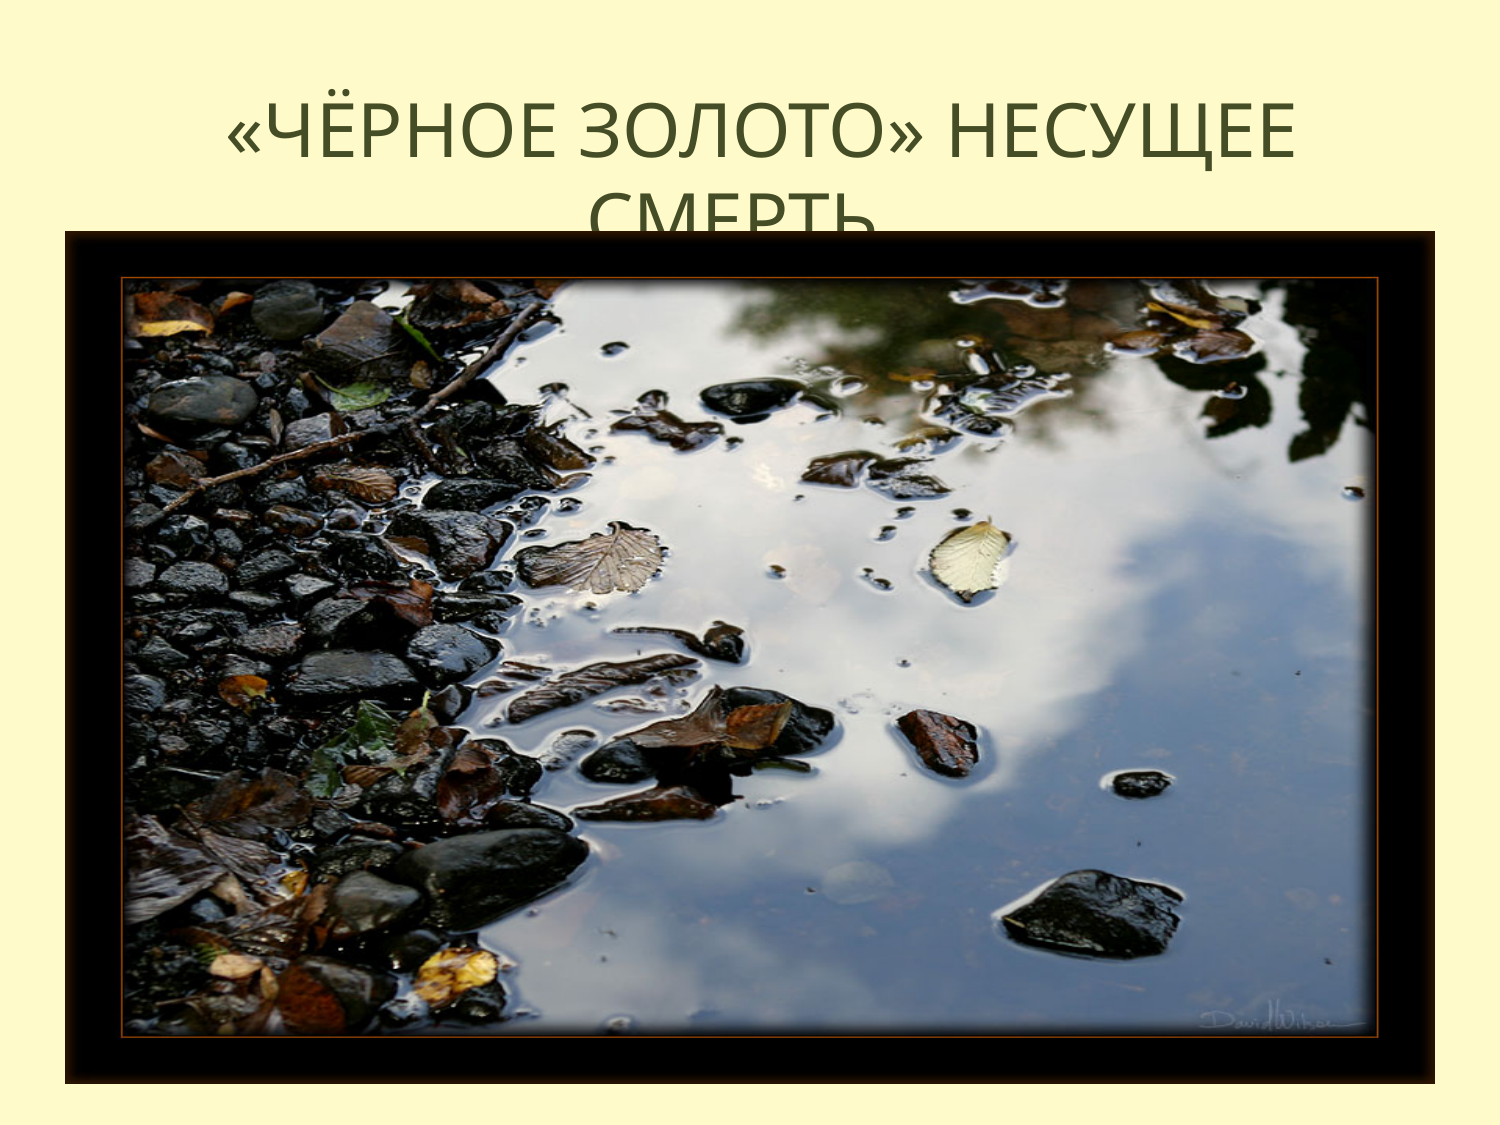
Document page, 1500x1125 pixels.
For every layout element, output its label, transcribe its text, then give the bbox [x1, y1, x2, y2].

picture [65, 231, 1435, 1084]
title «Чёрное золото» несущее смерть… [49, 75, 1475, 214]
